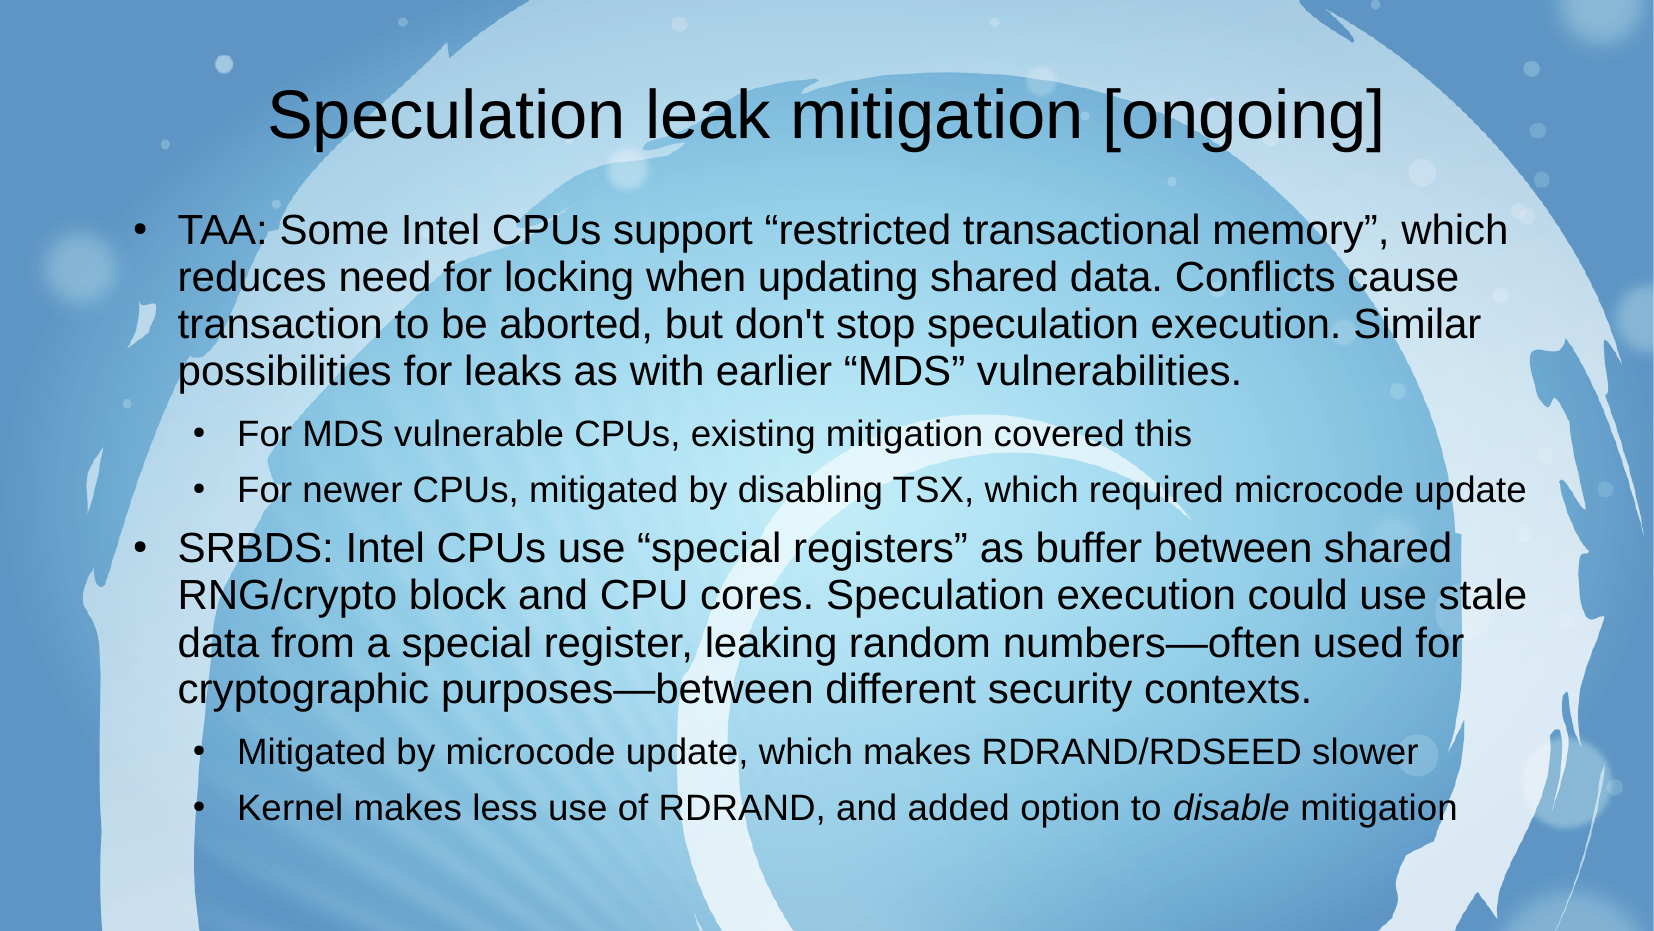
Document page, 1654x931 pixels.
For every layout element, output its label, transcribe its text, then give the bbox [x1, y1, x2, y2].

title Speculation leak mitigation [ongoing] [118, 37, 1536, 193]
picture [0, 0, 1654, 931]
list TAA: Some Intel CPUs support “restricted transactional memory”, which reduces need for locking when updating shared data. Conflicts cause transaction to be aborted, but don't stop speculation execution. Similar possibilities for leaks as with earlier “MDS” vulnerabilities. For MDS vulnerable CPUs, existing mitigation covered this For newer CPUs, mitigated by disabling TSX, which required microcode update SRBDS: Intel CPUs use “special registers” as buffer between shared RNG/crypto block and CPU cores. Speculation execution could use stale data from a special register, leaking random numbers—often used for cryptographic purposes—between different security contexts. Mitigated by microcode update, which makes RDRAND/RDSEED slower Kernel makes less use of RDRAND, and added option to disable mitigation [118, 206, 1536, 857]
